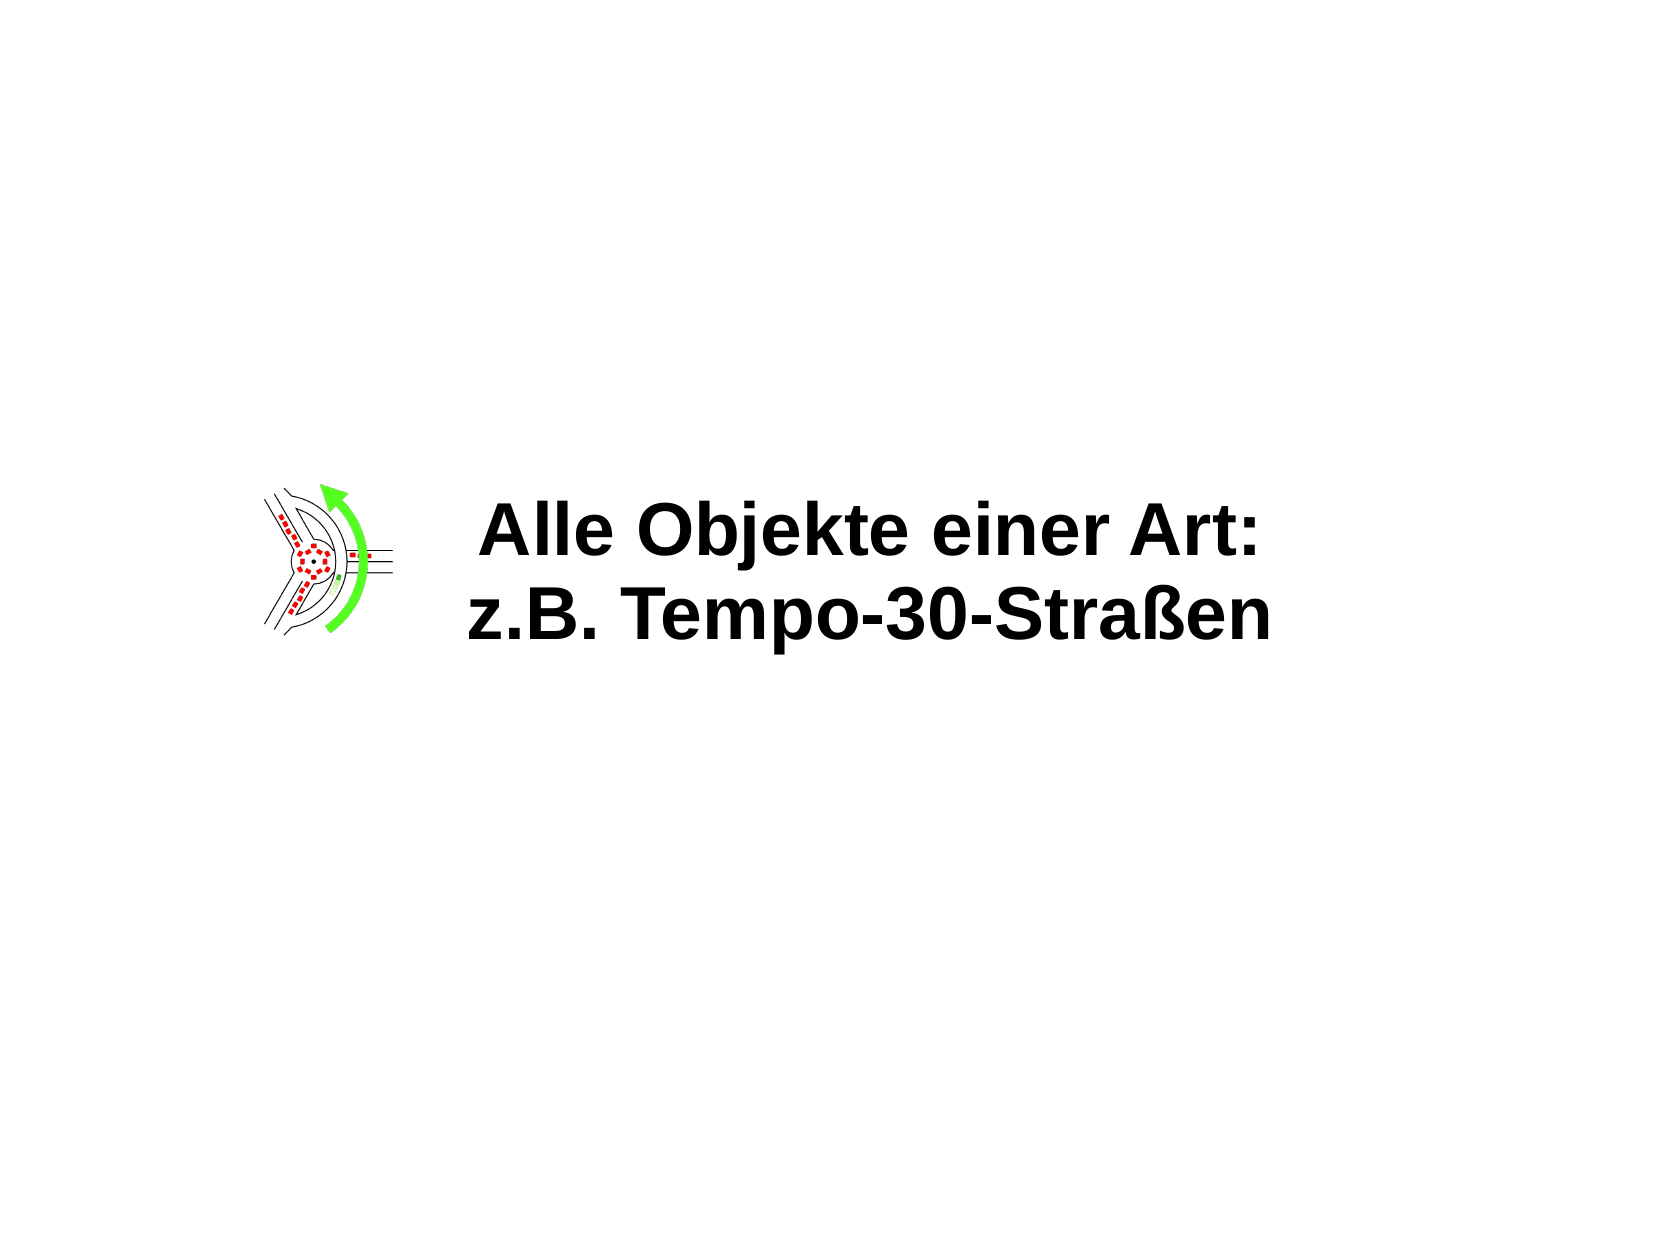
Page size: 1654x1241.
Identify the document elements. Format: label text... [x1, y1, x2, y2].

text_box Alle Objekte einer Art: z.B. Tempo-30-Straßen [452, 480, 1289, 664]
picture [247, 483, 405, 641]
